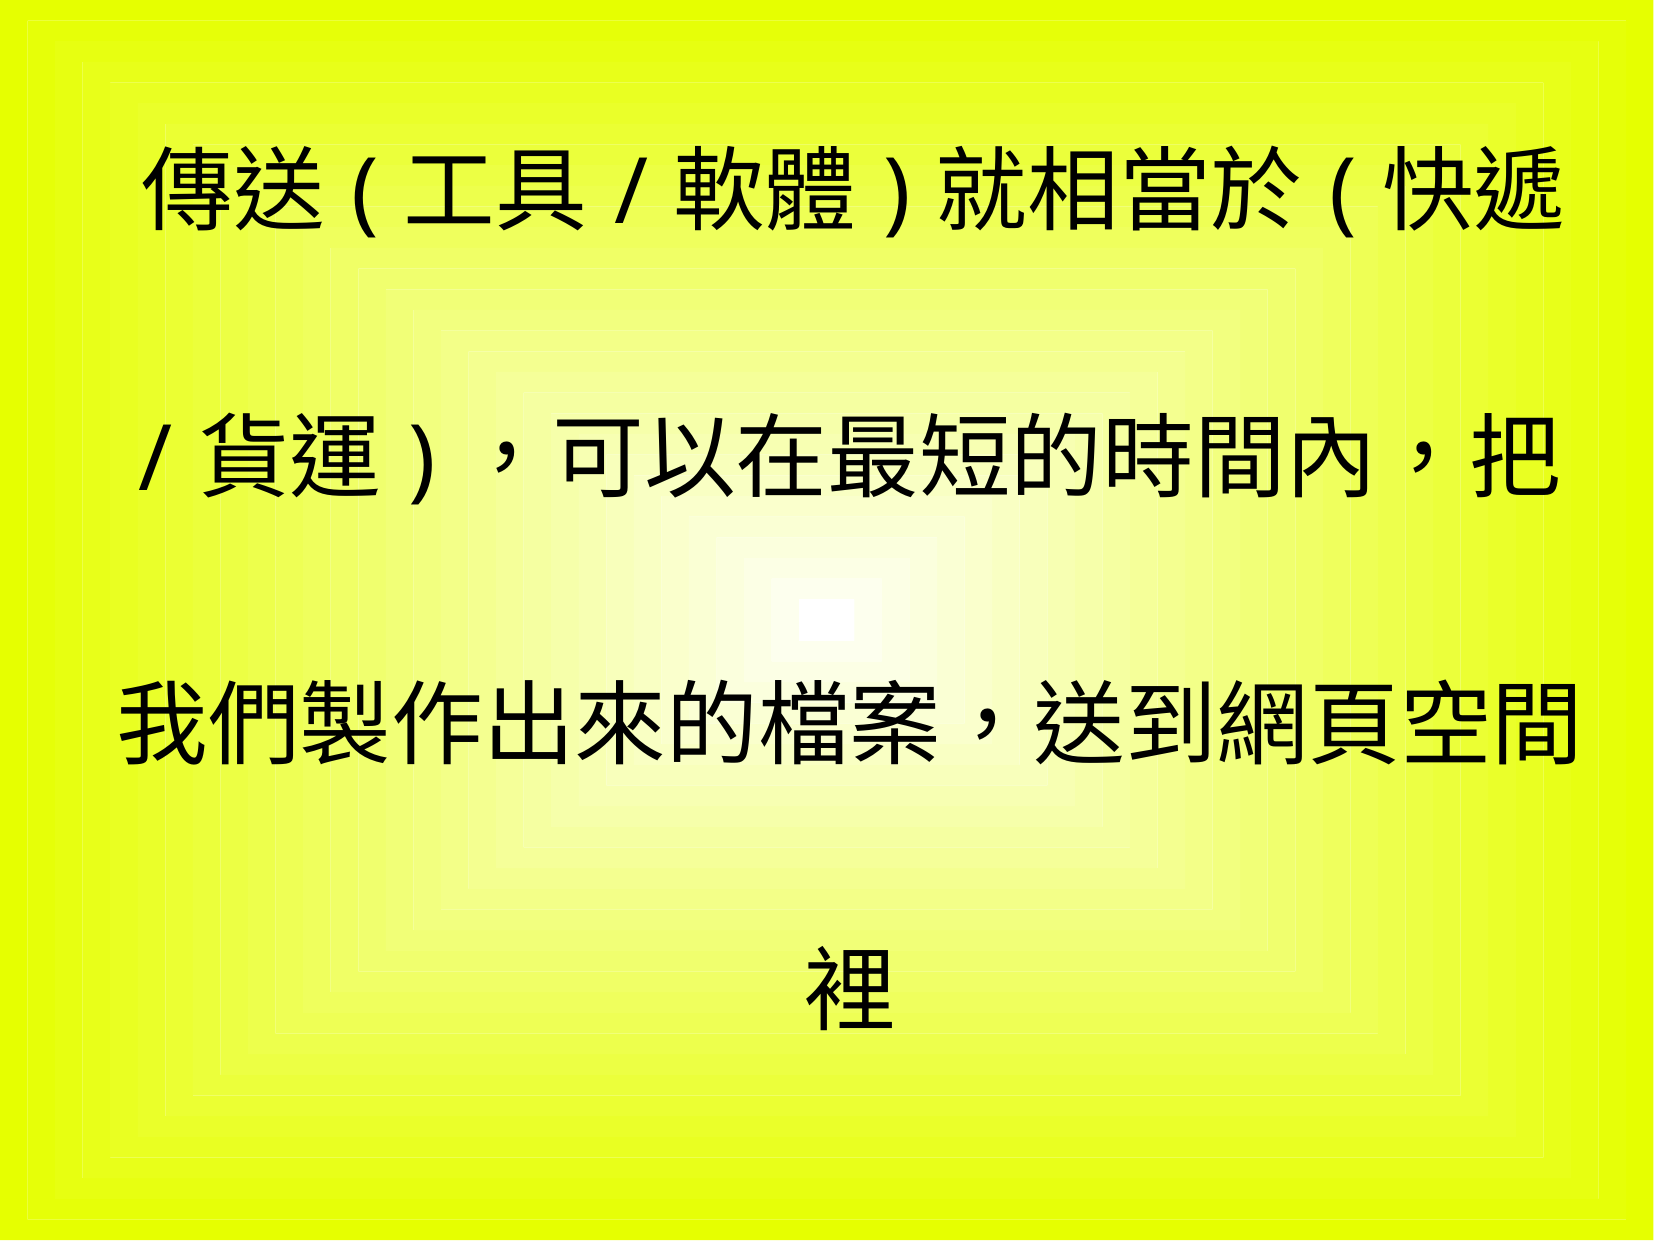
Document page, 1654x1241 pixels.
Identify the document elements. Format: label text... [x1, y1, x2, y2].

title 傳送(工具/軟體)就相當於(快遞/貨運)，可以在最短的時間內，把我們製作出來的檔案，送到網頁空間裡 [106, 287, 1595, 747]
